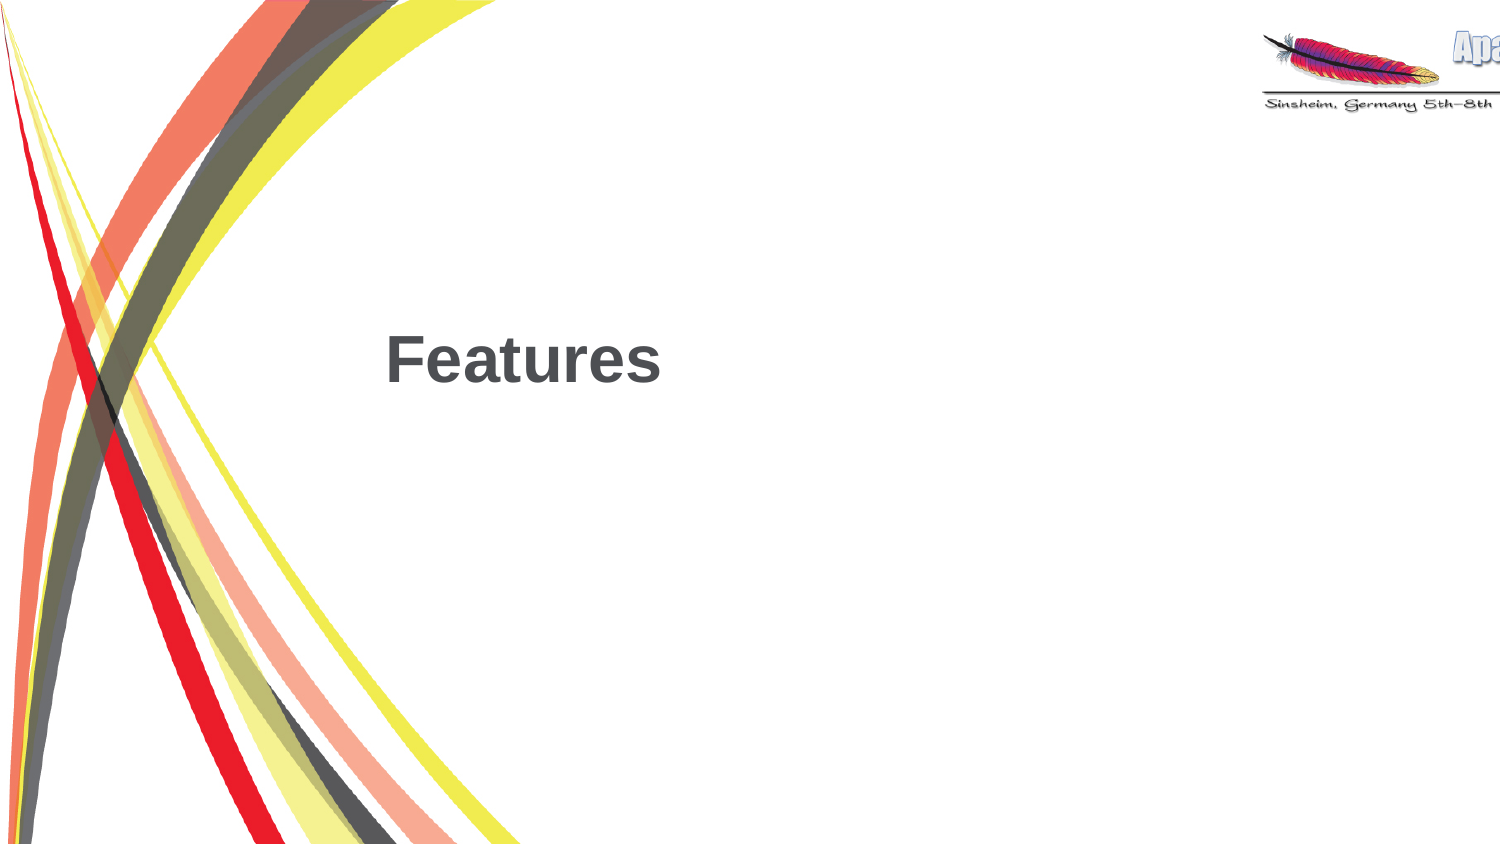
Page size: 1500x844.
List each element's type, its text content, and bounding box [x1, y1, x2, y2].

picture [0, 0, 1500, 844]
list Features [370, 212, 1409, 404]
